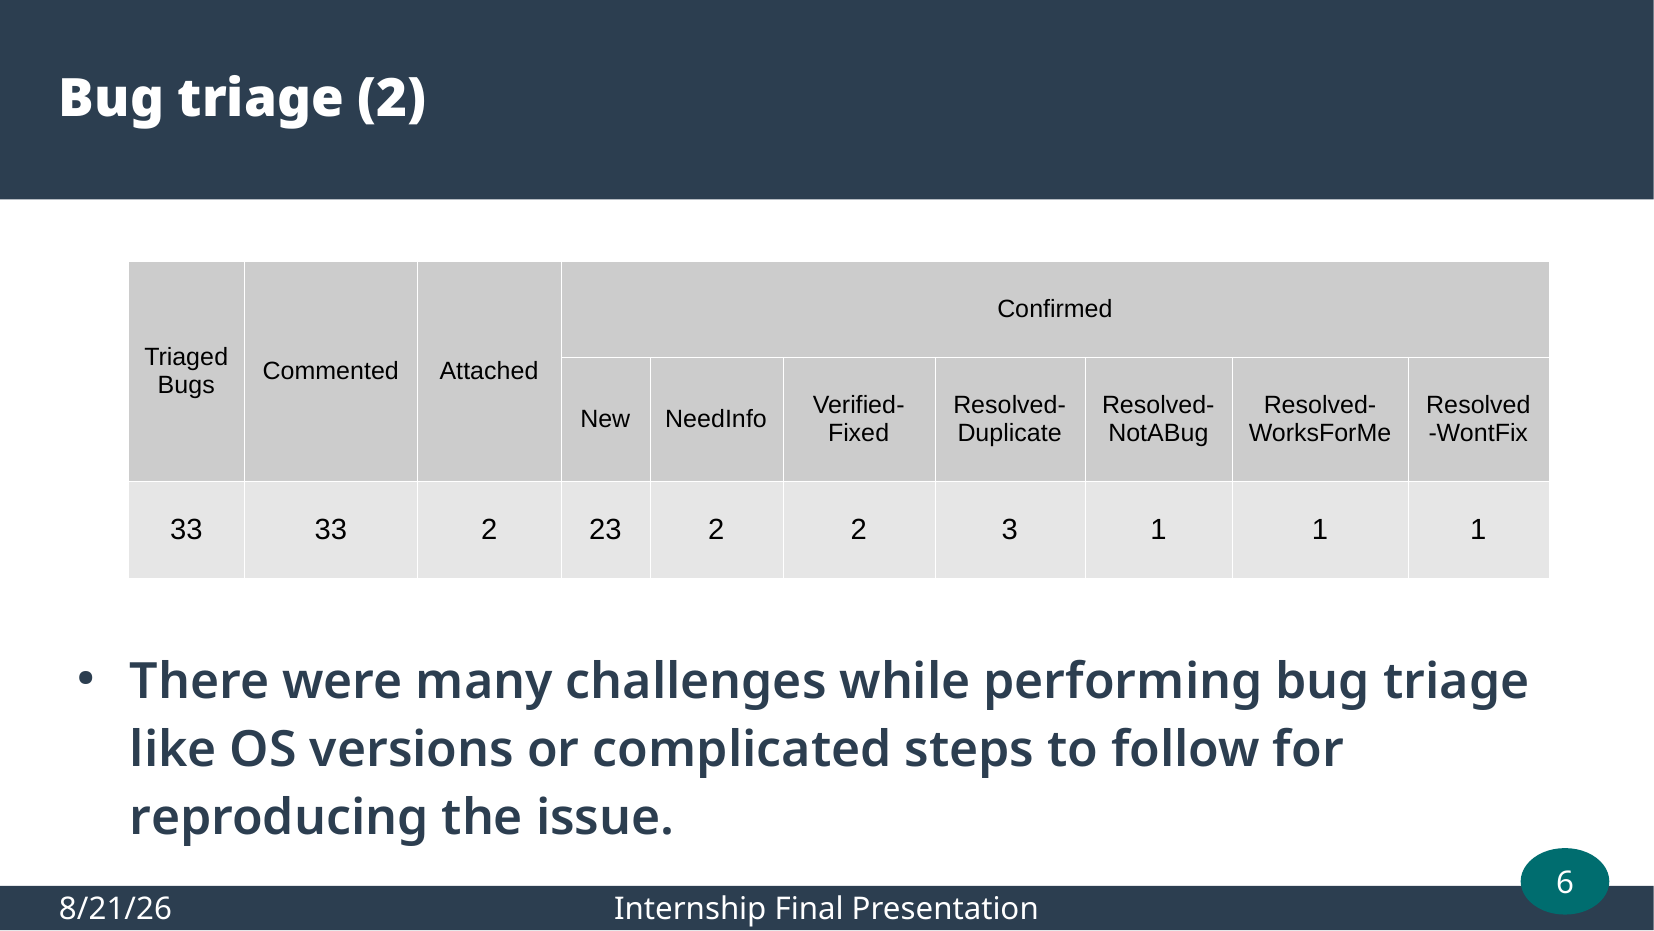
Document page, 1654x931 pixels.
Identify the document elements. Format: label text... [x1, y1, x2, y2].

table_cell 23 [562, 482, 650, 578]
table_cell Resolved-NotABug [1086, 358, 1232, 481]
table_header Attached [418, 262, 561, 481]
table_cell Resolved-WorksForMe [1233, 358, 1408, 481]
title Bug triage (2) [59, 37, 1595, 155]
table_cell Resolved-Duplicate [936, 358, 1085, 481]
table_cell 1 [1409, 482, 1549, 578]
table_cell Resolved-WontFix [1409, 358, 1549, 481]
table_cell 3 [936, 482, 1085, 578]
list There were many challenges while performing bug triage like OS versions or complicated steps to follow for reproducing the issue. [59, 645, 1595, 864]
table_header Triaged Bugs [129, 262, 244, 481]
table_cell 1 [1086, 482, 1232, 578]
table_cell NeedInfo [651, 358, 783, 481]
table_cell Verified-Fixed [784, 358, 935, 481]
table_cell 33 [245, 482, 417, 578]
table_cell 33 [129, 482, 244, 578]
table_cell 2 [418, 482, 561, 578]
table_cell New [562, 358, 650, 481]
table_cell 2 [784, 482, 935, 578]
table_header Confirmed [562, 262, 1549, 357]
table_header Commented [245, 262, 417, 481]
table_cell 2 [651, 482, 783, 578]
table_cell 1 [1233, 482, 1408, 578]
